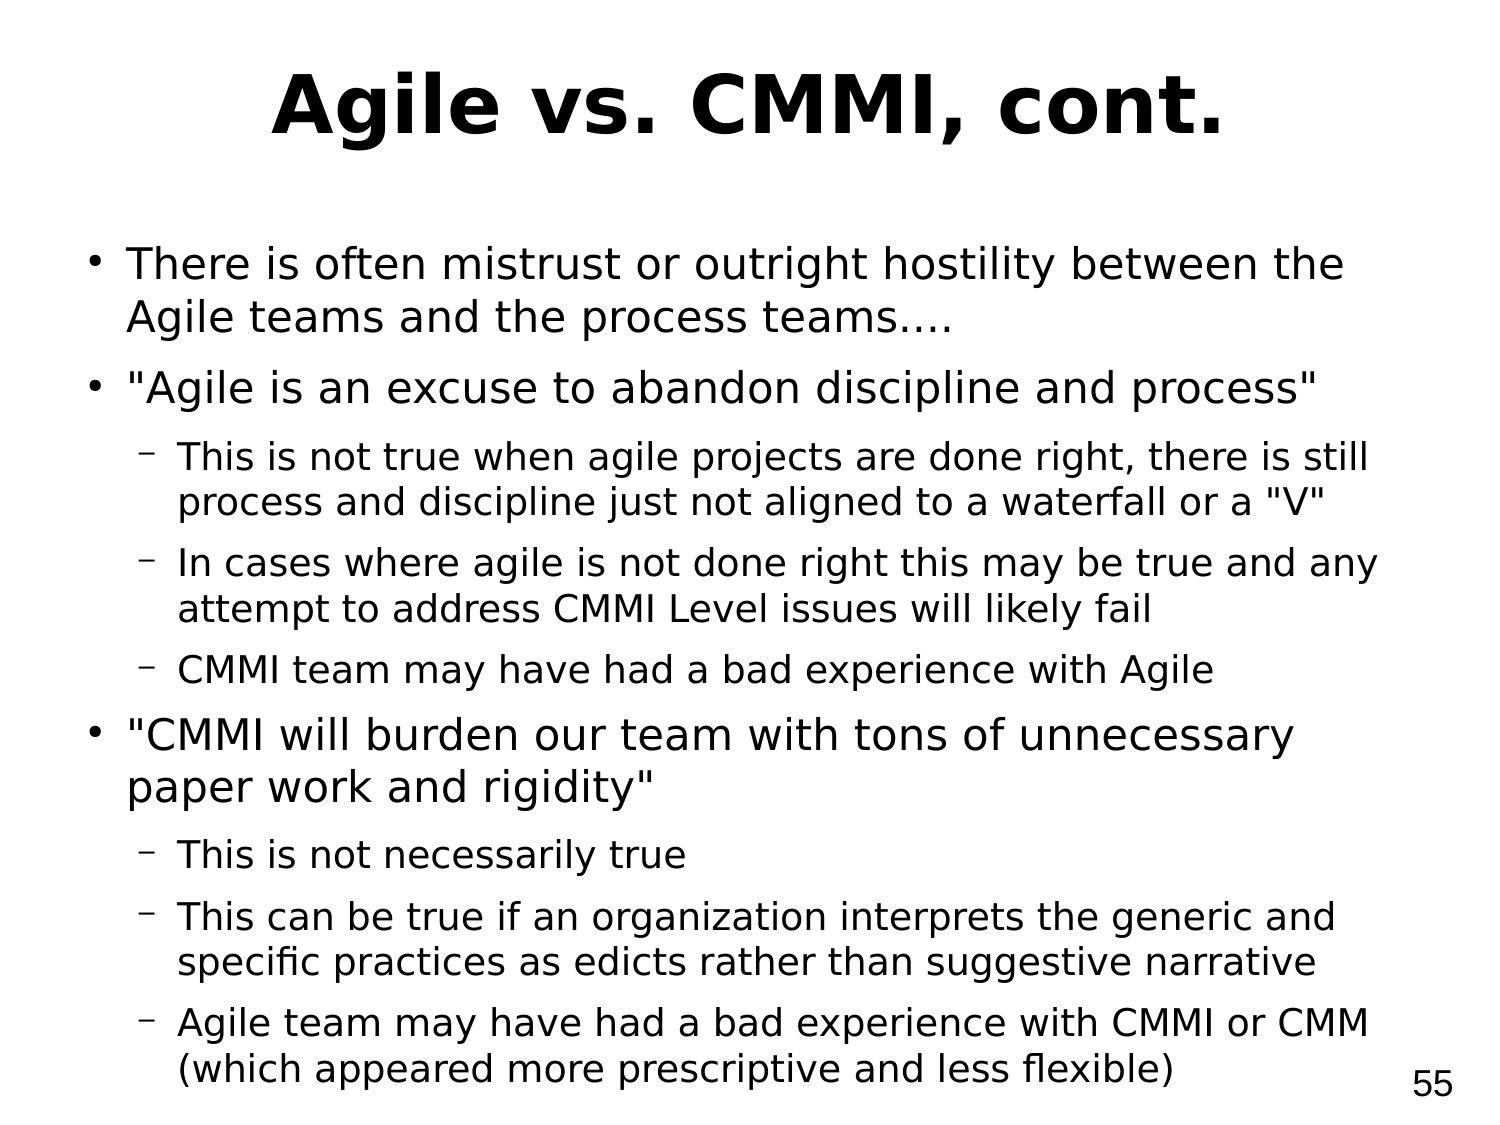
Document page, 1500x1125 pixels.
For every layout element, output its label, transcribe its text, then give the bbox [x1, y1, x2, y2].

list There is often mistrust or outright hostility between the Agile teams and the process teams.... "Agile is an excuse to abandon discipline and process" This is not true when agile projects are done right, there is still process and discipline just not aligned to a waterfall or a "V" In cases where agile is not done right this may be true and any attempt to address CMMI Level issues will likely fail CMMI team may have had a bad experience with Agile "CMMI will burden our team with tons of unnecessary paper work and rigidity" This is not necessarily true This can be true if an organization interprets the generic and specific practices as edicts rather than suggestive narrative Agile team may have had a bad experience with CMMI or CMM (which appeared more prescriptive and less flexible) [75, 236, 1425, 1093]
title Agile vs. CMMI, cont. [75, 44, 1425, 177]
